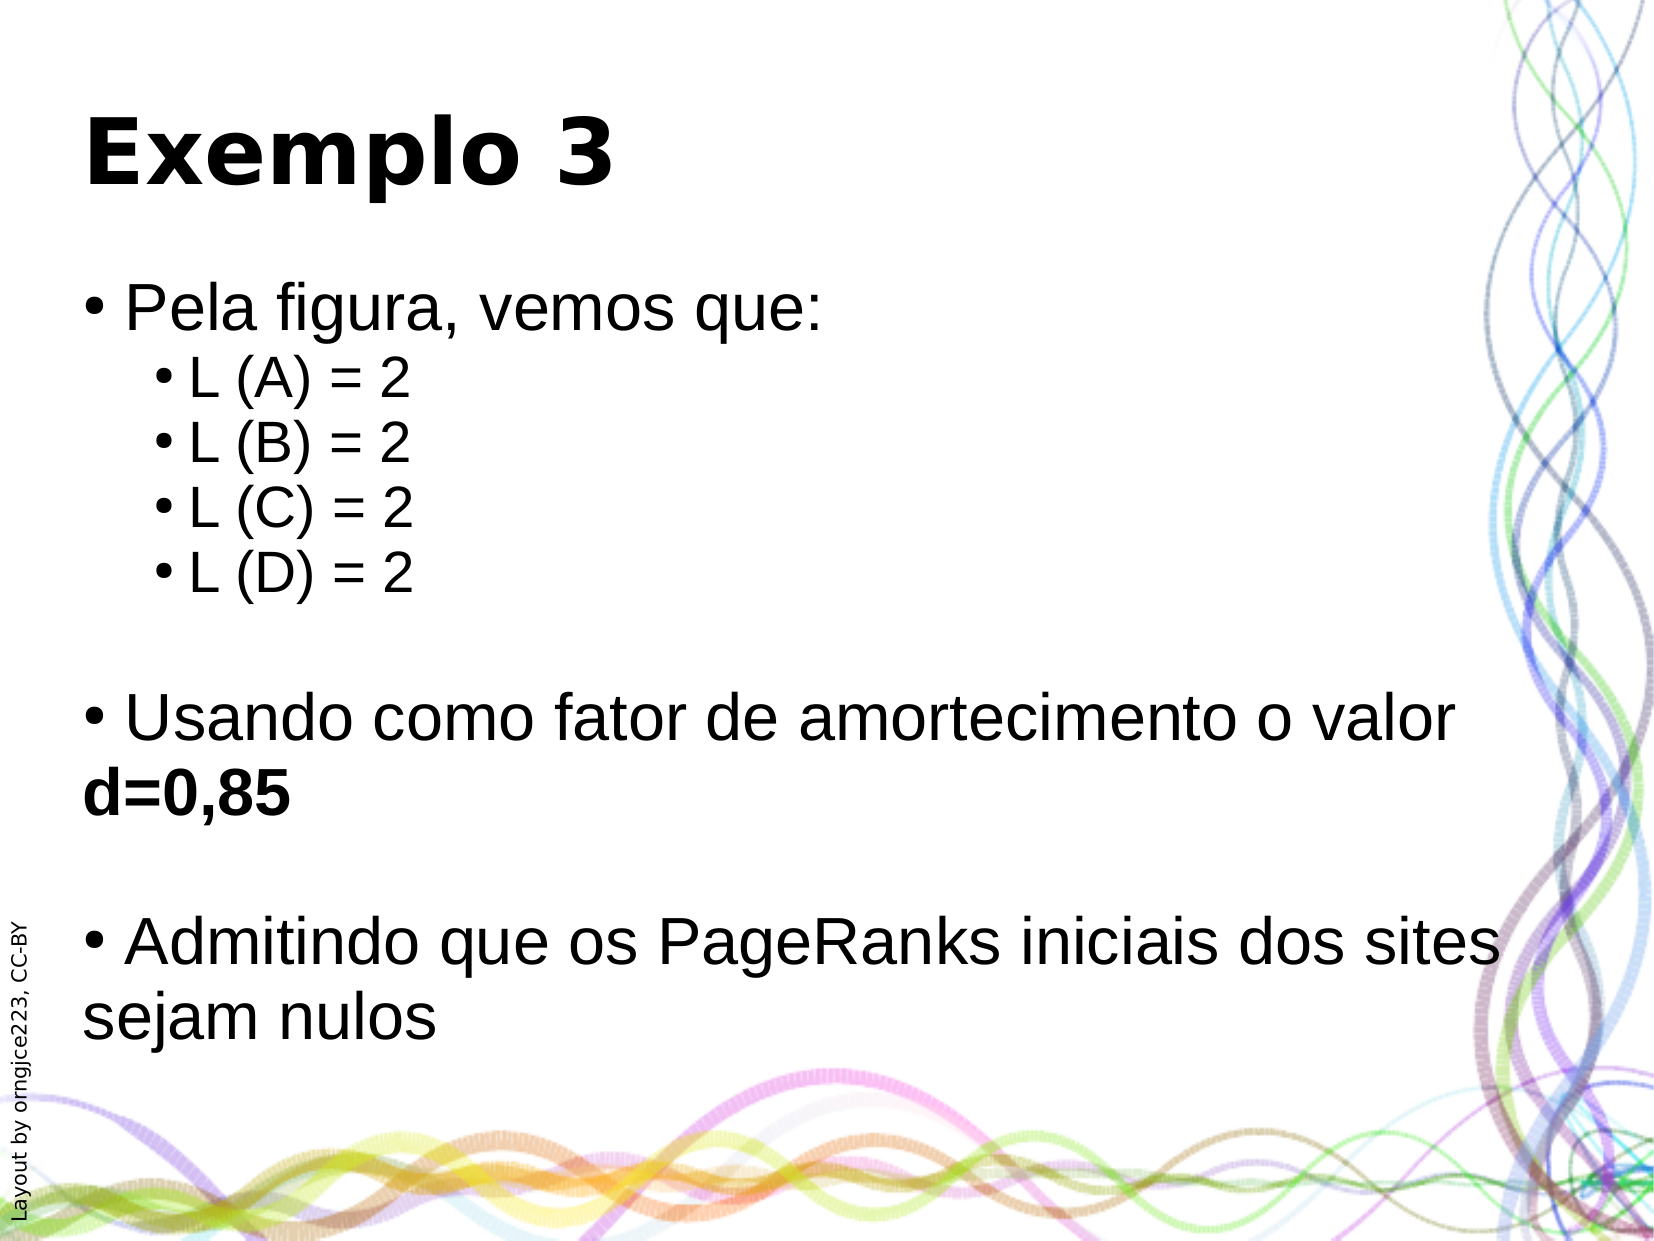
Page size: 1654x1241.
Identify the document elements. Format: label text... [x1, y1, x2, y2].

picture [0, 0, 1654, 1241]
title Exemplo 3 [82, 49, 1571, 257]
subtitle Pela figura, vemos que: L (A) = 2 L (B) = 2 L (C) = 2 L (D) = 2 Usando como fator de amortecimento o valor d=0,85 Admitindo que os PageRanks iniciais dos sites sejam nulos [82, 270, 1571, 1129]
